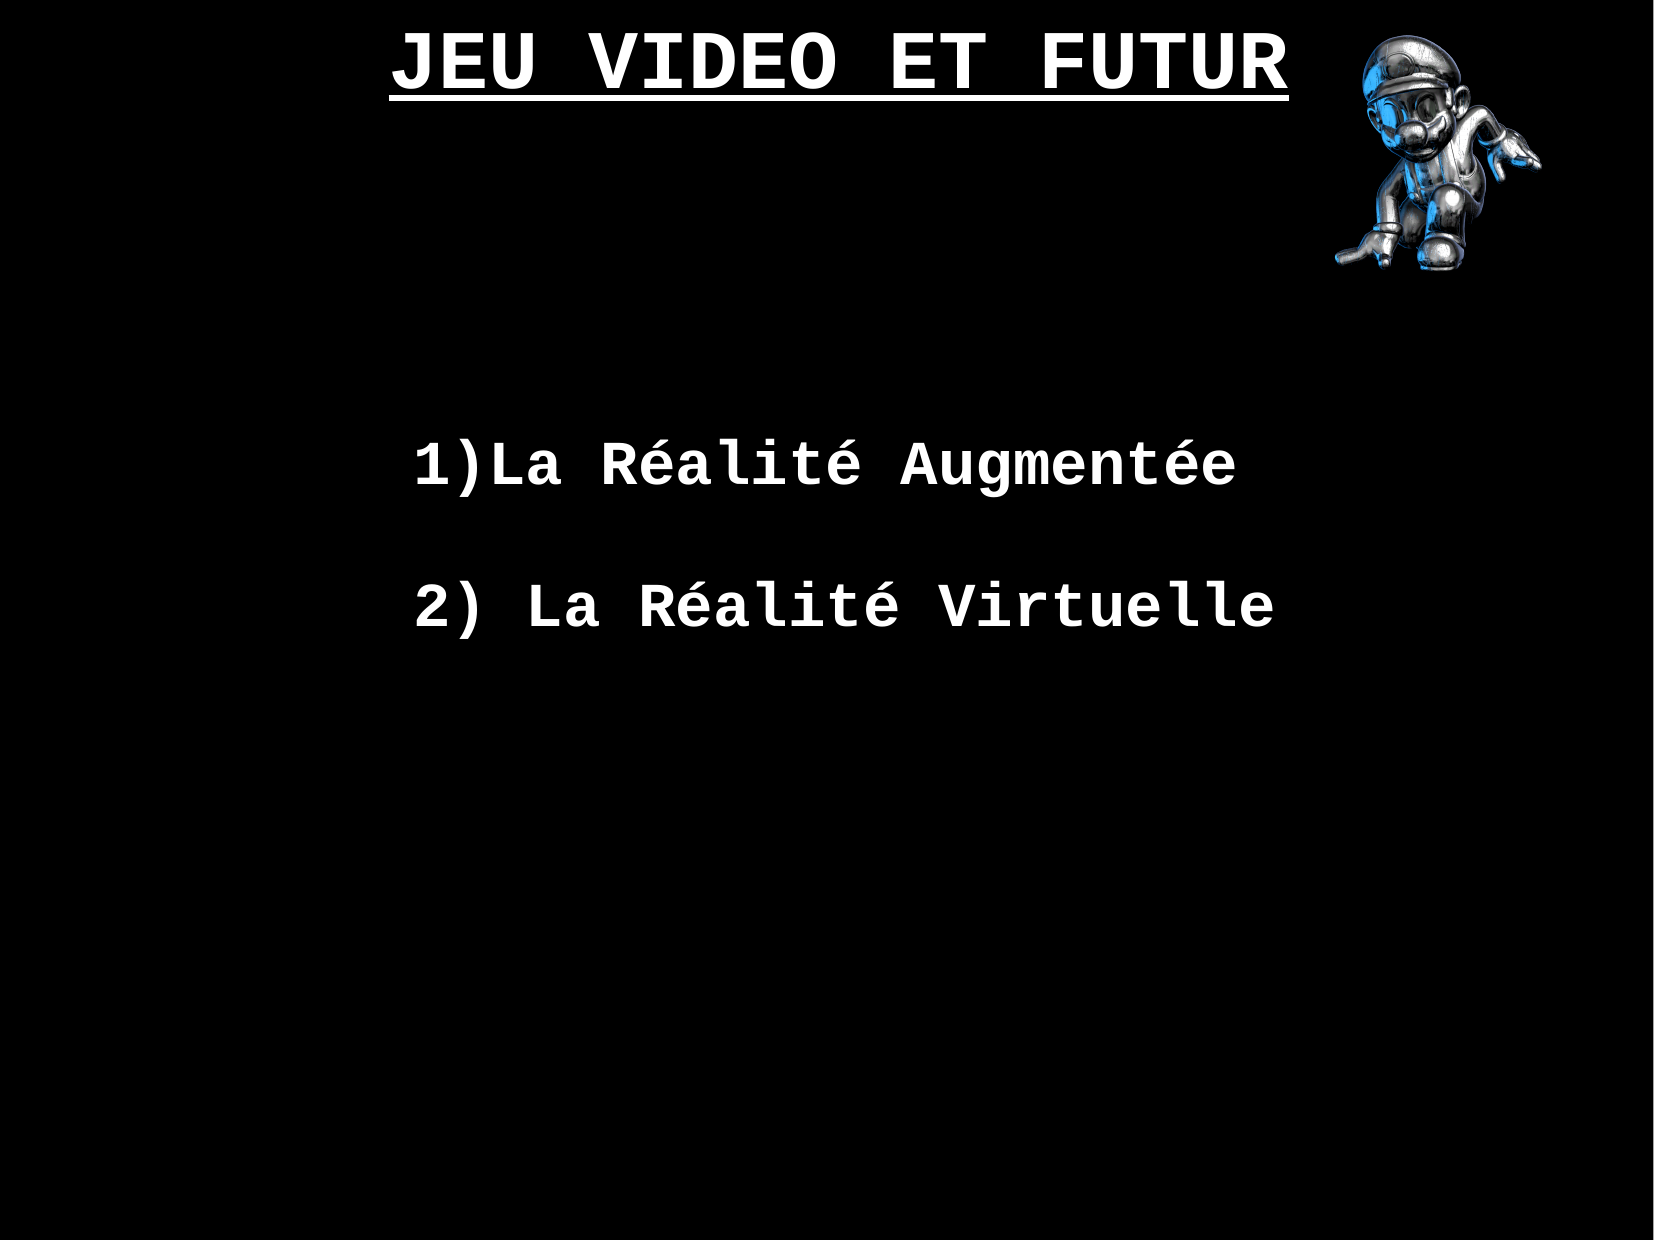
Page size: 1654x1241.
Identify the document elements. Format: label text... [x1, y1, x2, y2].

text_box JEU VIDEO ET FUTUR [373, 11, 1347, 154]
picture [1334, 35, 1548, 284]
text_box 1)La Réalité Augmentée 2) La Réalité Virtuelle [106, 425, 1583, 969]
